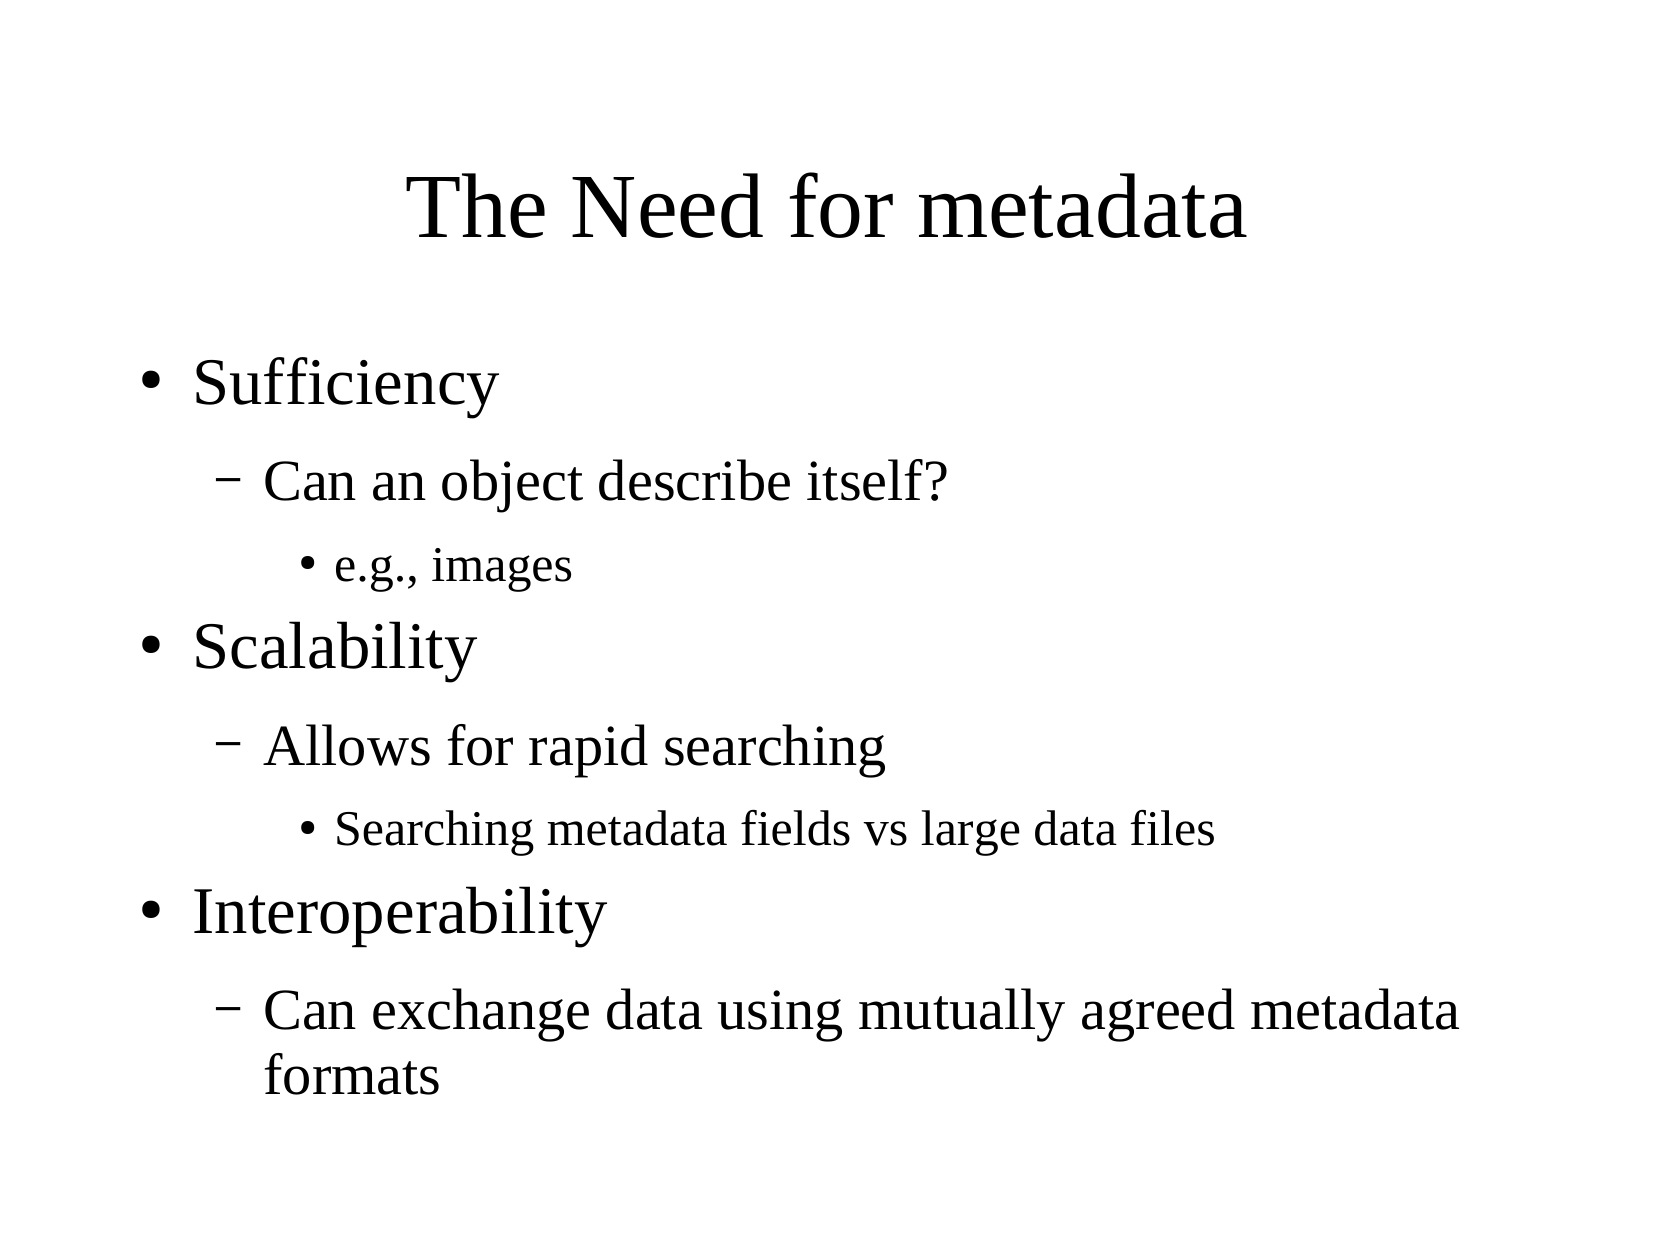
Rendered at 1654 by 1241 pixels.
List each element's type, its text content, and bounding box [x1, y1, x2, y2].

list Sufficiency Can an object describe itself? e.g., images Scalability Allows for rapid searching Searching metadata fields vs large data files Interoperability Can exchange data using mutually agreed metadata formats [121, 344, 1534, 1127]
title The Need for metadata [121, 102, 1534, 311]
